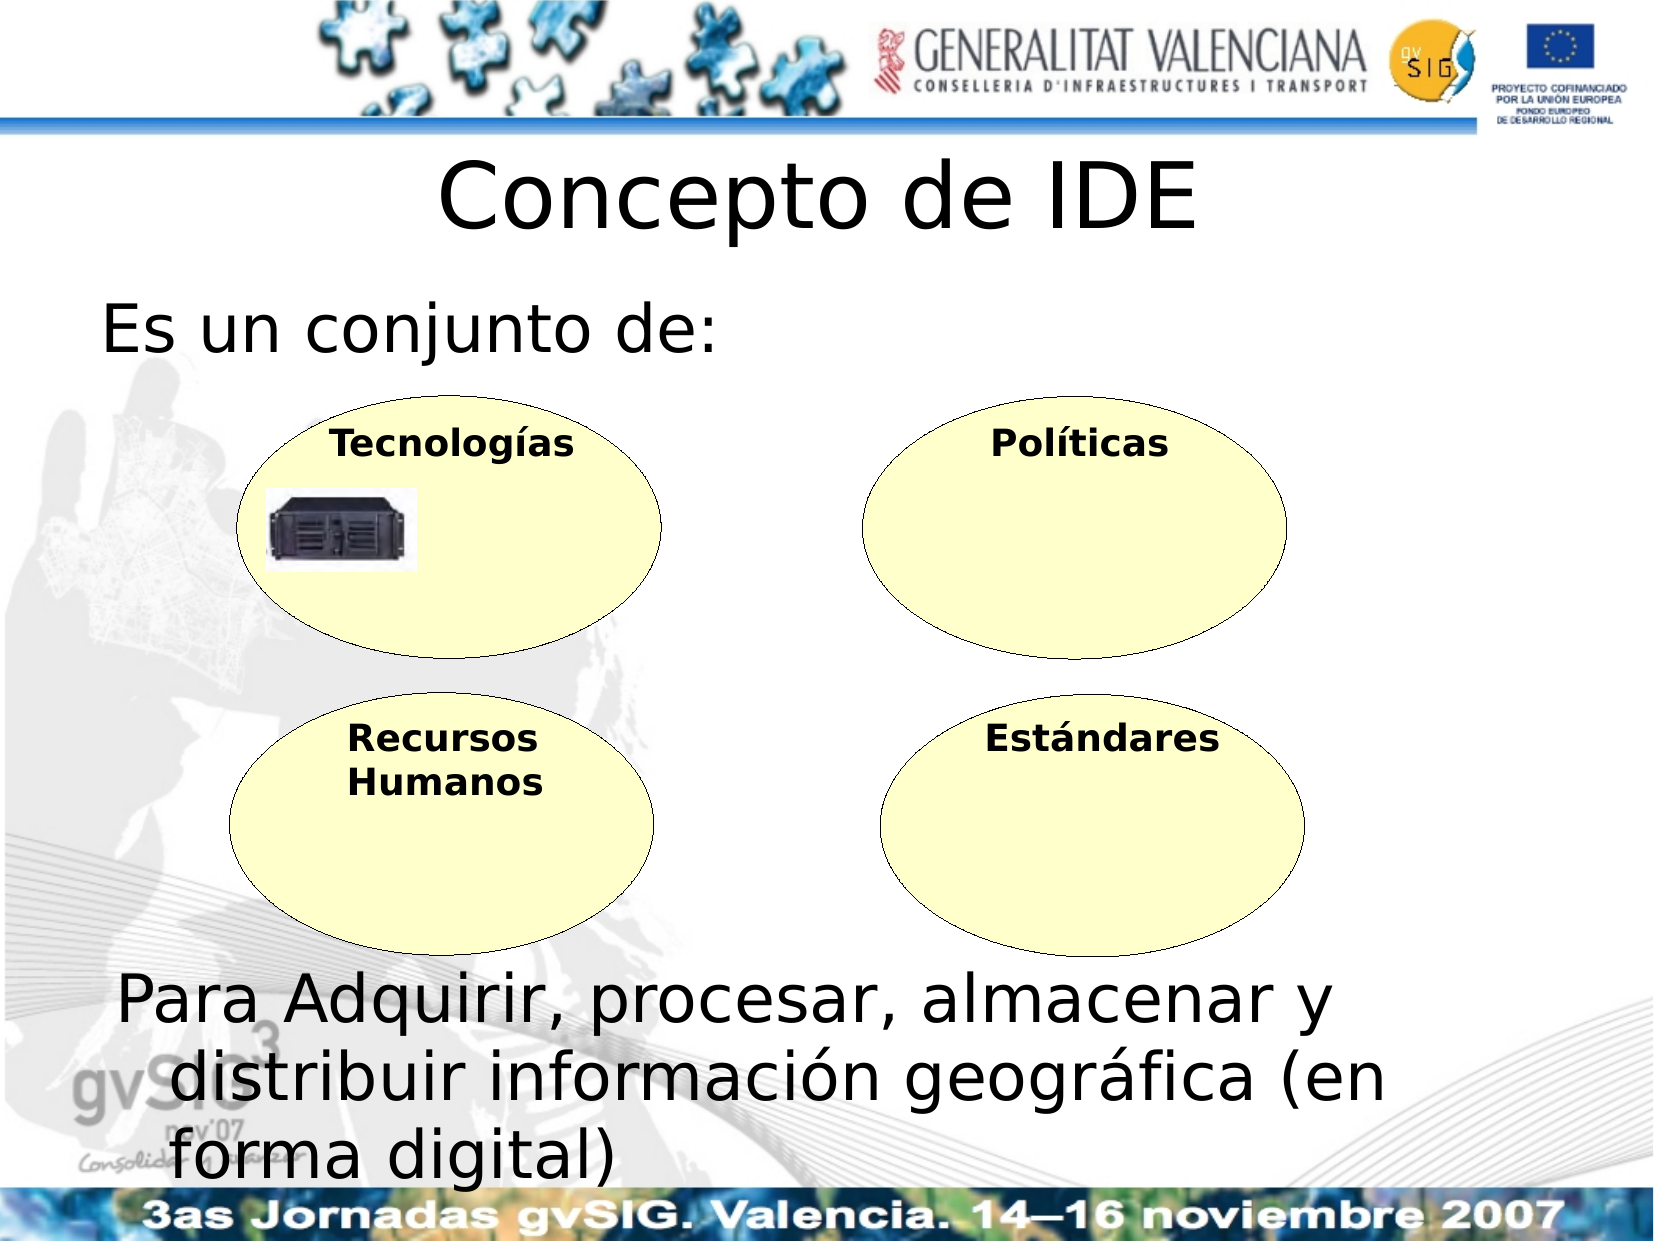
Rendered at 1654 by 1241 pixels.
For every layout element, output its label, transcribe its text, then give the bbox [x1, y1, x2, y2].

picture [0, 0, 1654, 1241]
text_box [341, 395, 557, 414]
text_box Para Adquirir, procesar, almacenar y distribuir información geográfica (en forma digital) [82, 953, 1489, 1202]
text_box Recursos Humanos [331, 709, 559, 812]
text_box Estándares [969, 709, 1236, 768]
text_box [236, 425, 662, 659]
text_box [862, 396, 1181, 635]
text_box Políticas [975, 414, 1185, 457]
title Concepto de IDE [75, 92, 1563, 301]
text_box [229, 711, 654, 953]
list Es un conjunto de: [82, 290, 1501, 905]
text_box [995, 694, 1190, 709]
text_box [880, 718, 1305, 953]
text_box [1185, 415, 1287, 635]
text_box [339, 692, 545, 709]
text_box Tecnologías [314, 414, 590, 473]
